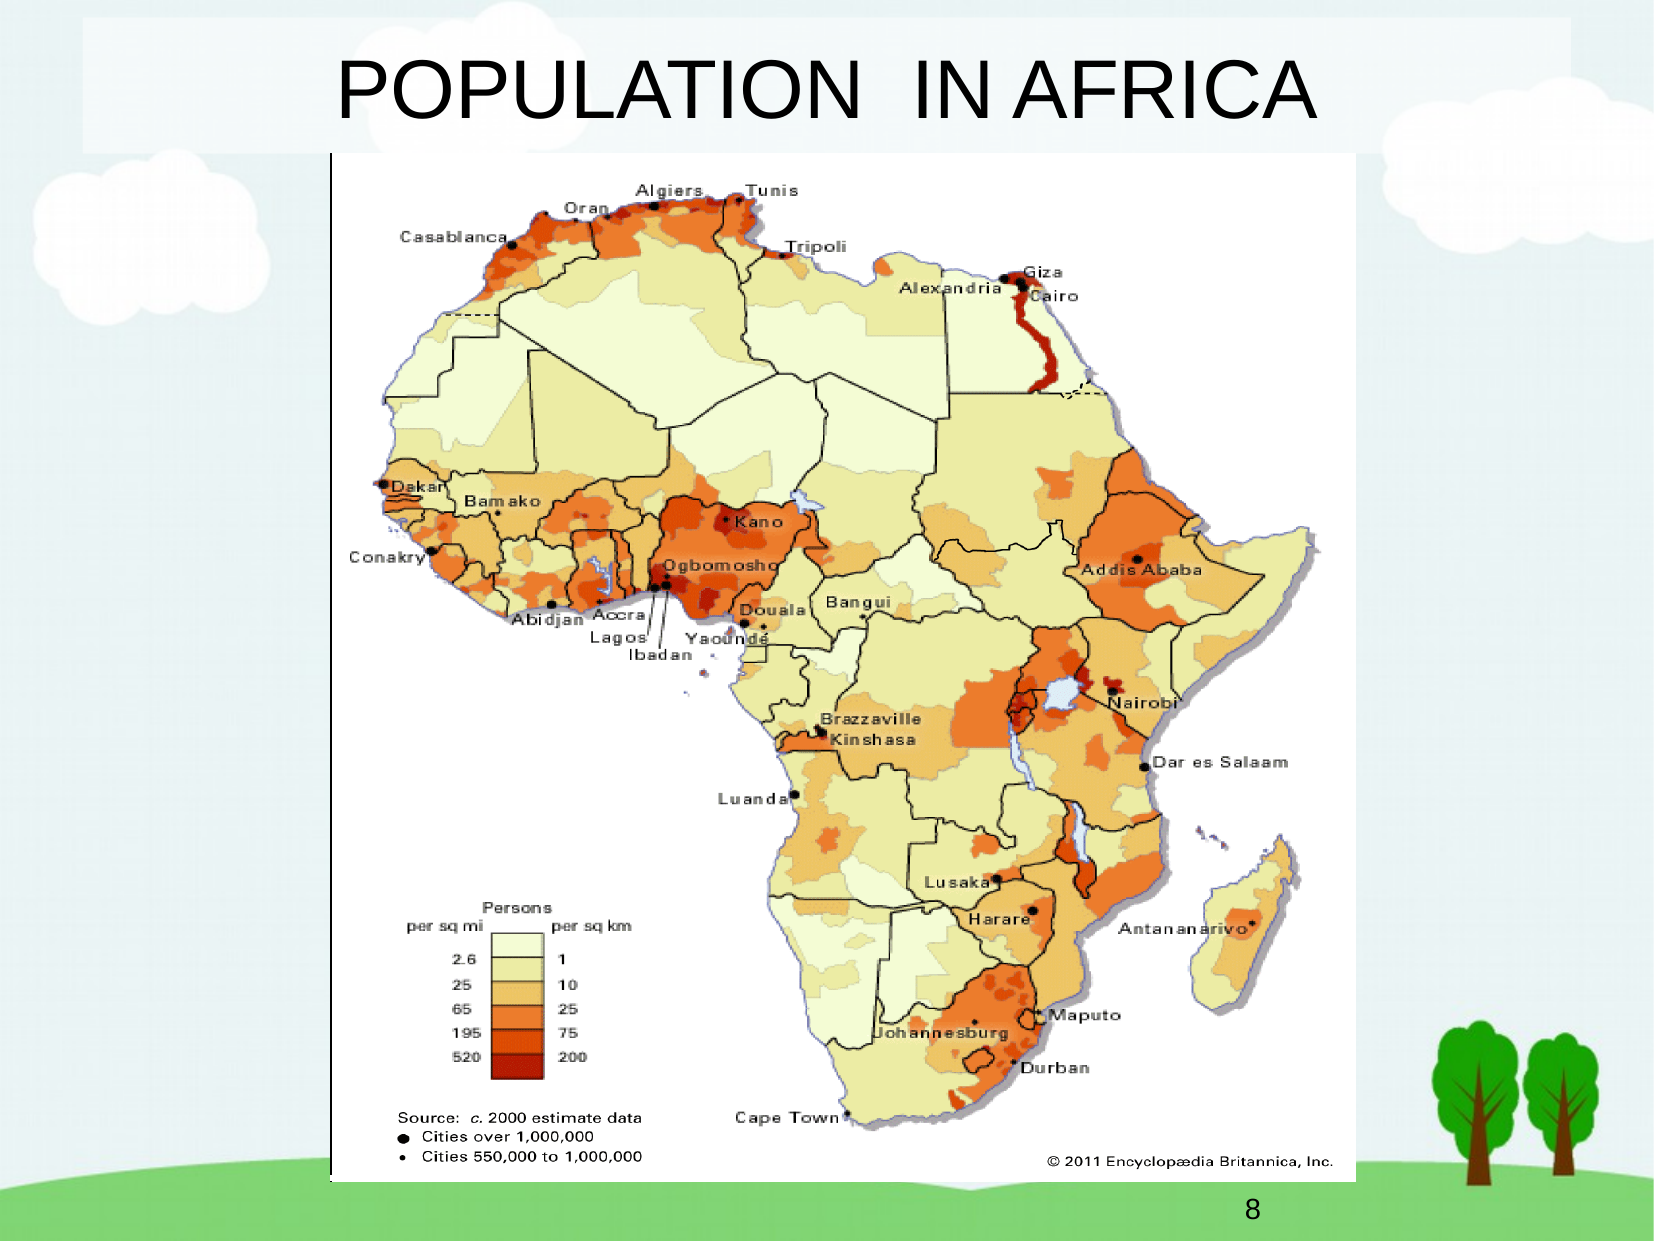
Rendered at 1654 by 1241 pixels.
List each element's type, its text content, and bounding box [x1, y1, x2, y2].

picture [330, 153, 1356, 1182]
text_box [1244, 1190, 1630, 1241]
title POPULATION IN AFRICA [82, 17, 1571, 154]
